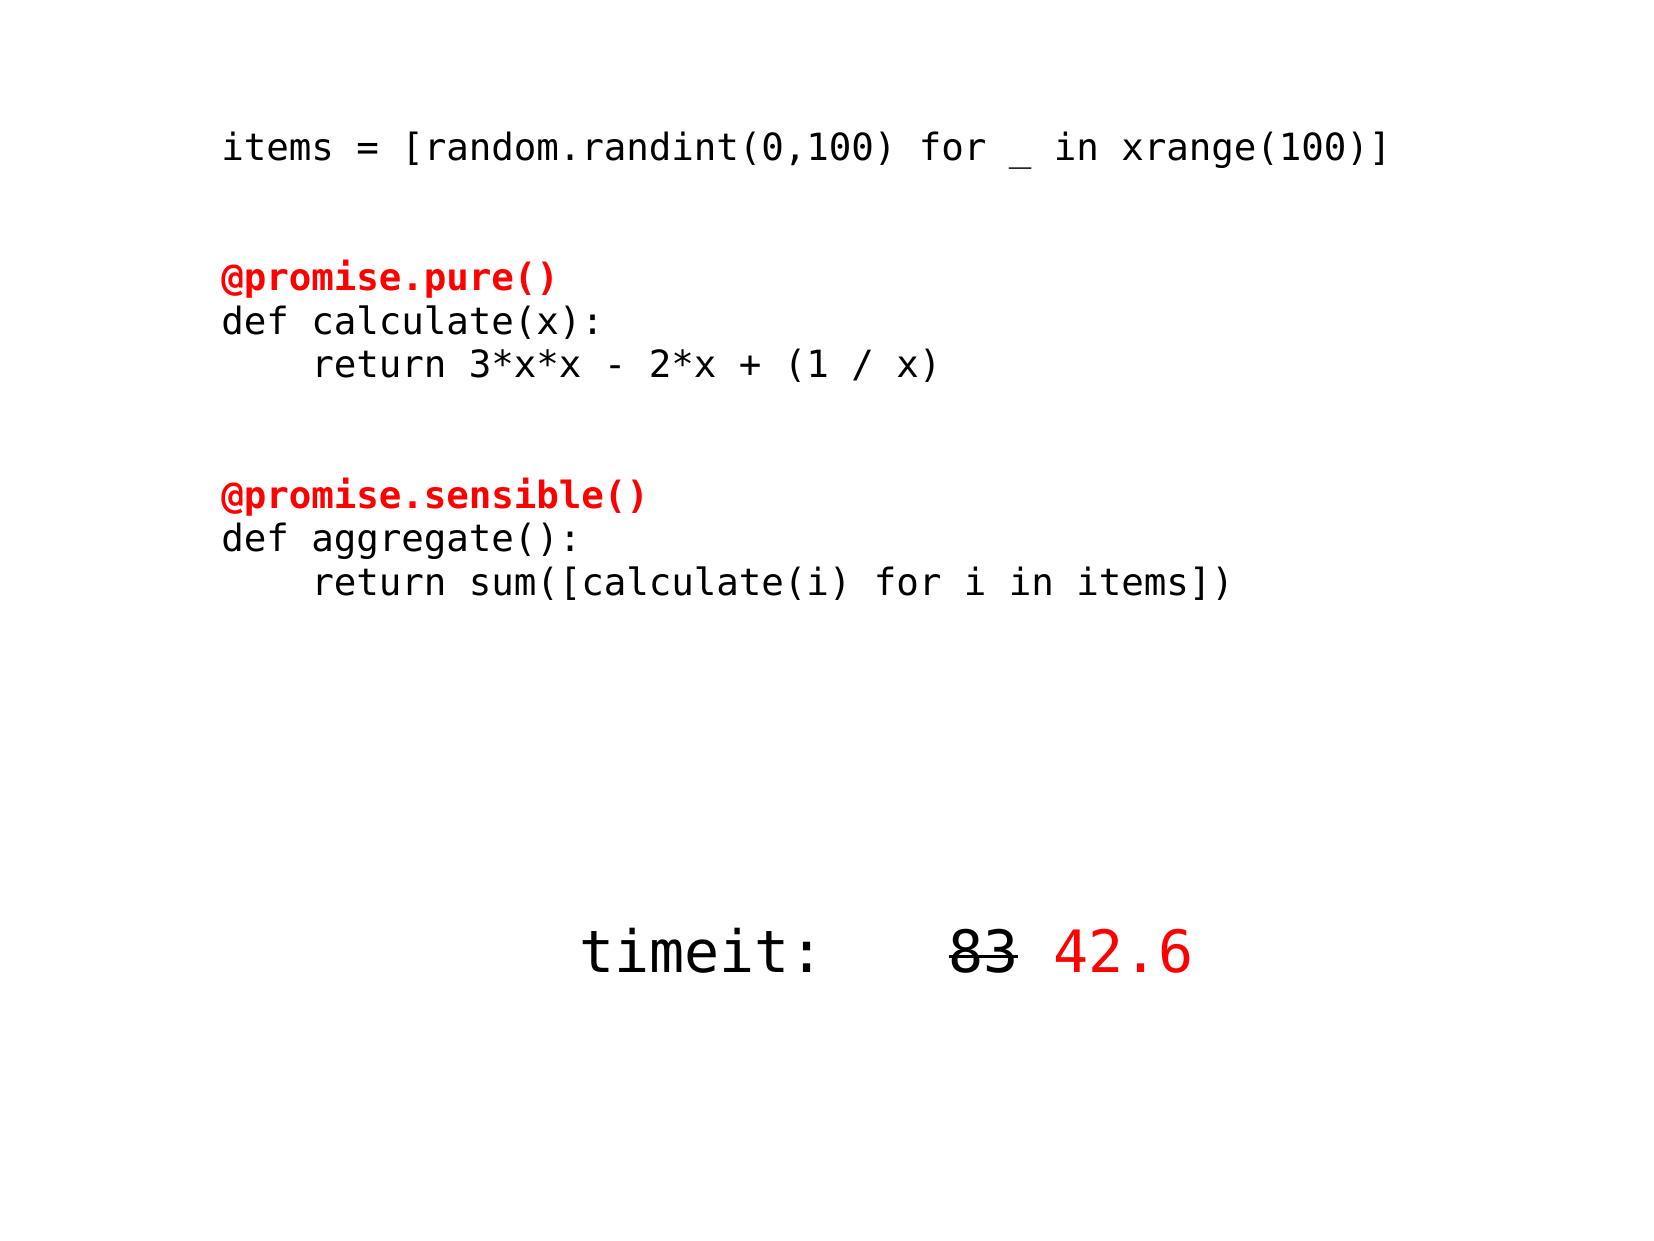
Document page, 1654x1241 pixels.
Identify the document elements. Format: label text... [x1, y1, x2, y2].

text_box items = [random.randint(0,100) for _ in xrange(100)] @promise.pure() def calculate(x): return 3*x*x - 2*x + (1 / x) @promise.sensible() def aggregate(): return sum([calculate(i) for i in items]) [206, 118, 1477, 656]
text_box timeit: 83 42.6 [564, 911, 1209, 995]
